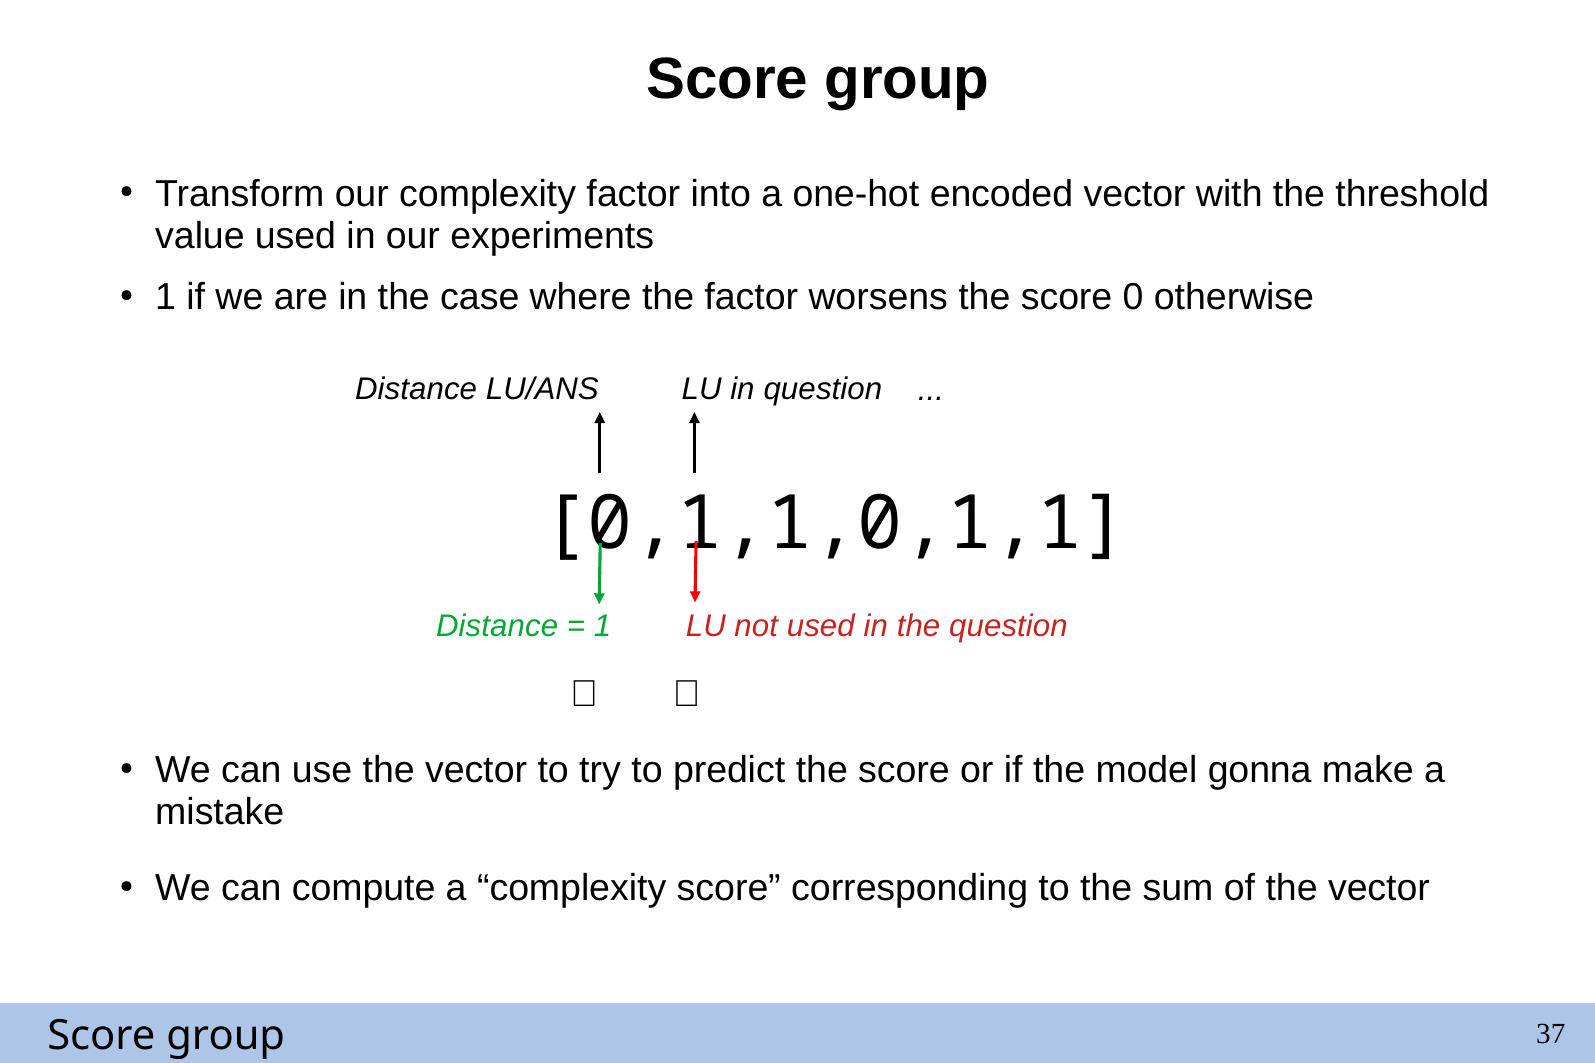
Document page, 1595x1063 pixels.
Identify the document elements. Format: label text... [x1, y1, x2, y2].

text_box Distance LU/ANS [340, 364, 625, 414]
text_box Transform our complexity factor into a one-hot encoded vector with the threshold value used in our experiments [105, 164, 1515, 264]
text_box [0,1,1,0,1,1] [461, 460, 1209, 568]
text_box We can use the vector to try to predict the score or if the model gonna make a mistake [105, 740, 1515, 840]
title Score group [47, 980, 1483, 1063]
text_box ➕ [555, 665, 632, 723]
title Score group [100, 33, 1536, 118]
text_box ... [903, 364, 1188, 415]
text_box 1 if we are in the case where the factor worsens the score 0 otherwise [105, 268, 1515, 326]
text_box We can compute a “complexity score” corresponding to the sum of the vector [105, 859, 1515, 958]
text_box ➖ [657, 665, 735, 723]
text_box Distance = 1 [421, 600, 629, 651]
text_box LU in question [666, 364, 903, 415]
text_box LU not used in the question [671, 600, 1090, 653]
